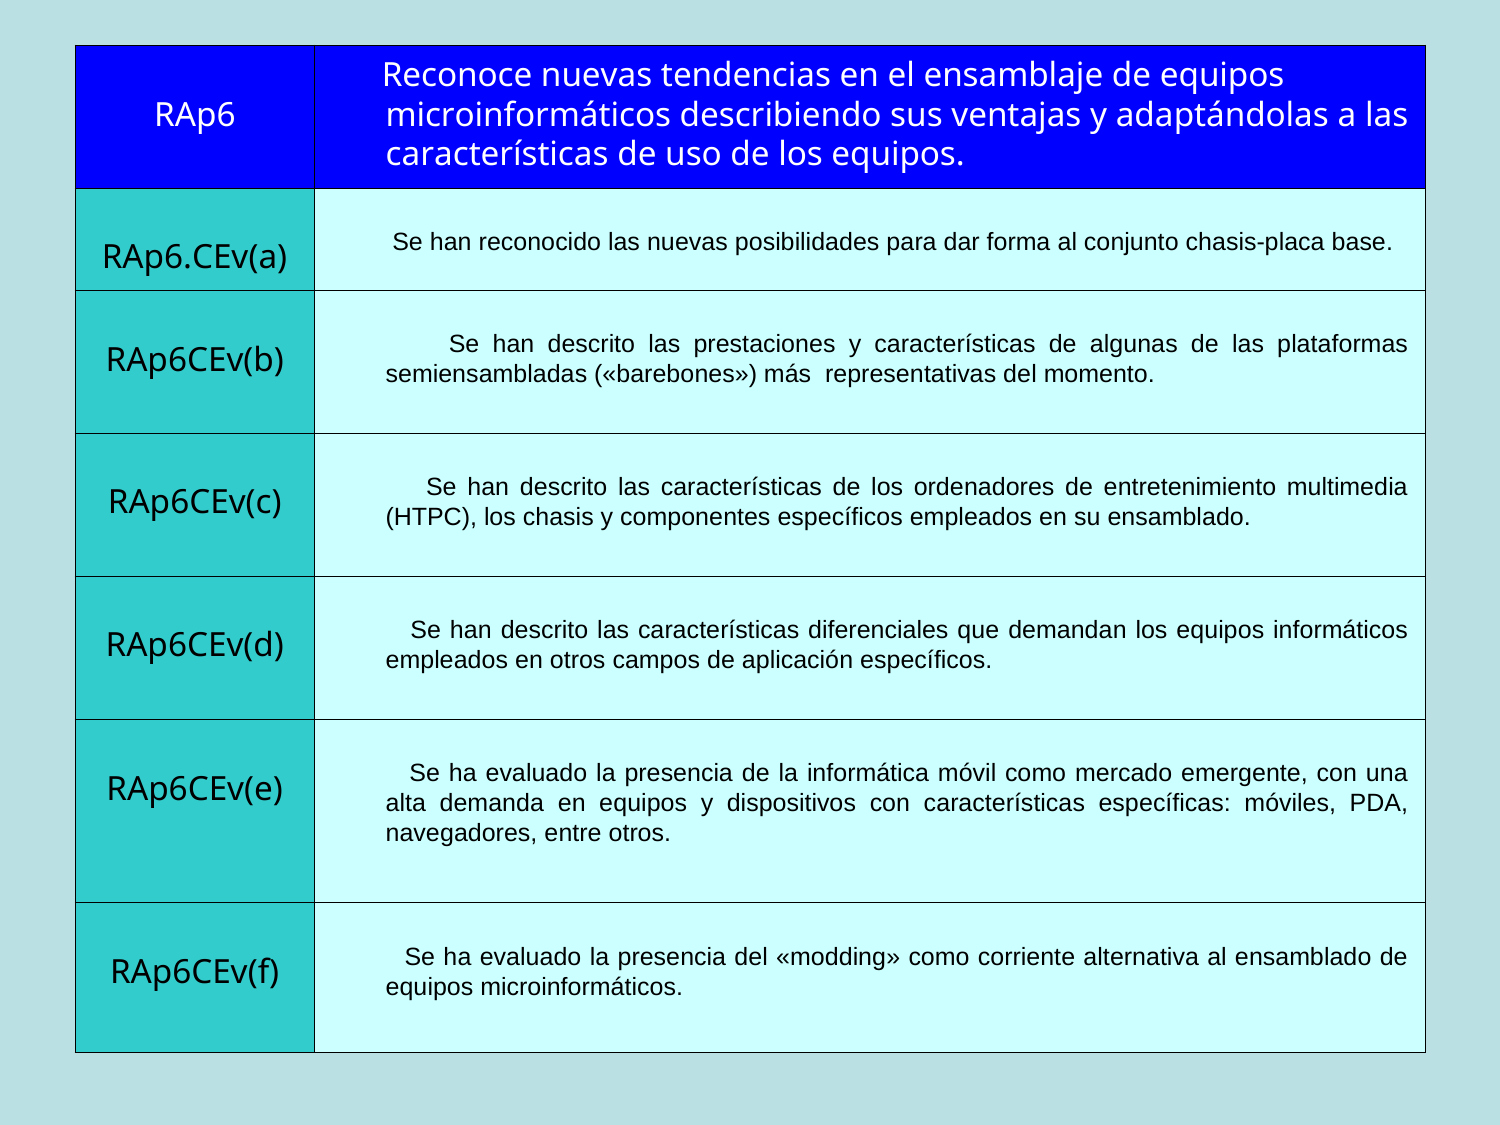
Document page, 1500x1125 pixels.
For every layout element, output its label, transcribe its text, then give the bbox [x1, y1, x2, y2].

table_header RAp6 [76, 46, 314, 188]
table_cell RAp6CEv(b) [76, 291, 314, 433]
table_cell RAp6CEv(e) [76, 720, 314, 902]
table_cell RAp6.CEv(a) [76, 189, 314, 290]
table_cell RAp6CEv(f) [76, 903, 314, 1052]
table_cell Se ha evaluado la presencia del «modding» como corriente alternativa al ensamblado de equipos microinformáticos. [315, 903, 1425, 1052]
table_cell RAp6CEv(d) [76, 577, 314, 719]
table_cell Se han descrito las características diferenciales que demandan los equipos informáticos empleados en otros campos de aplicación específicos. [315, 577, 1425, 719]
table_cell Se han reconocido las nuevas posibilidades para dar forma al conjunto chasis-placa base. [315, 189, 1425, 290]
table_cell Se han descrito las prestaciones y características de algunas de las plataformas semiensambladas («barebones») más representativas del momento. [315, 291, 1425, 433]
table_cell RAp6CEv(c) [76, 434, 314, 576]
table_cell Se han descrito las características de los ordenadores de entretenimiento multimedia (HTPC), los chasis y componentes específicos empleados en su ensamblado. [315, 434, 1425, 576]
table_cell Se ha evaluado la presencia de la informática móvil como mercado emergente, con una alta demanda en equipos y dispositivos con características específicas: móviles, PDA, navegadores, entre otros. [315, 720, 1425, 902]
table_header Reconoce nuevas tendencias en el ensamblaje de equipos microinformáticos describiendo sus ventajas y adaptándolas a las características de uso de los equipos. [315, 46, 1425, 188]
